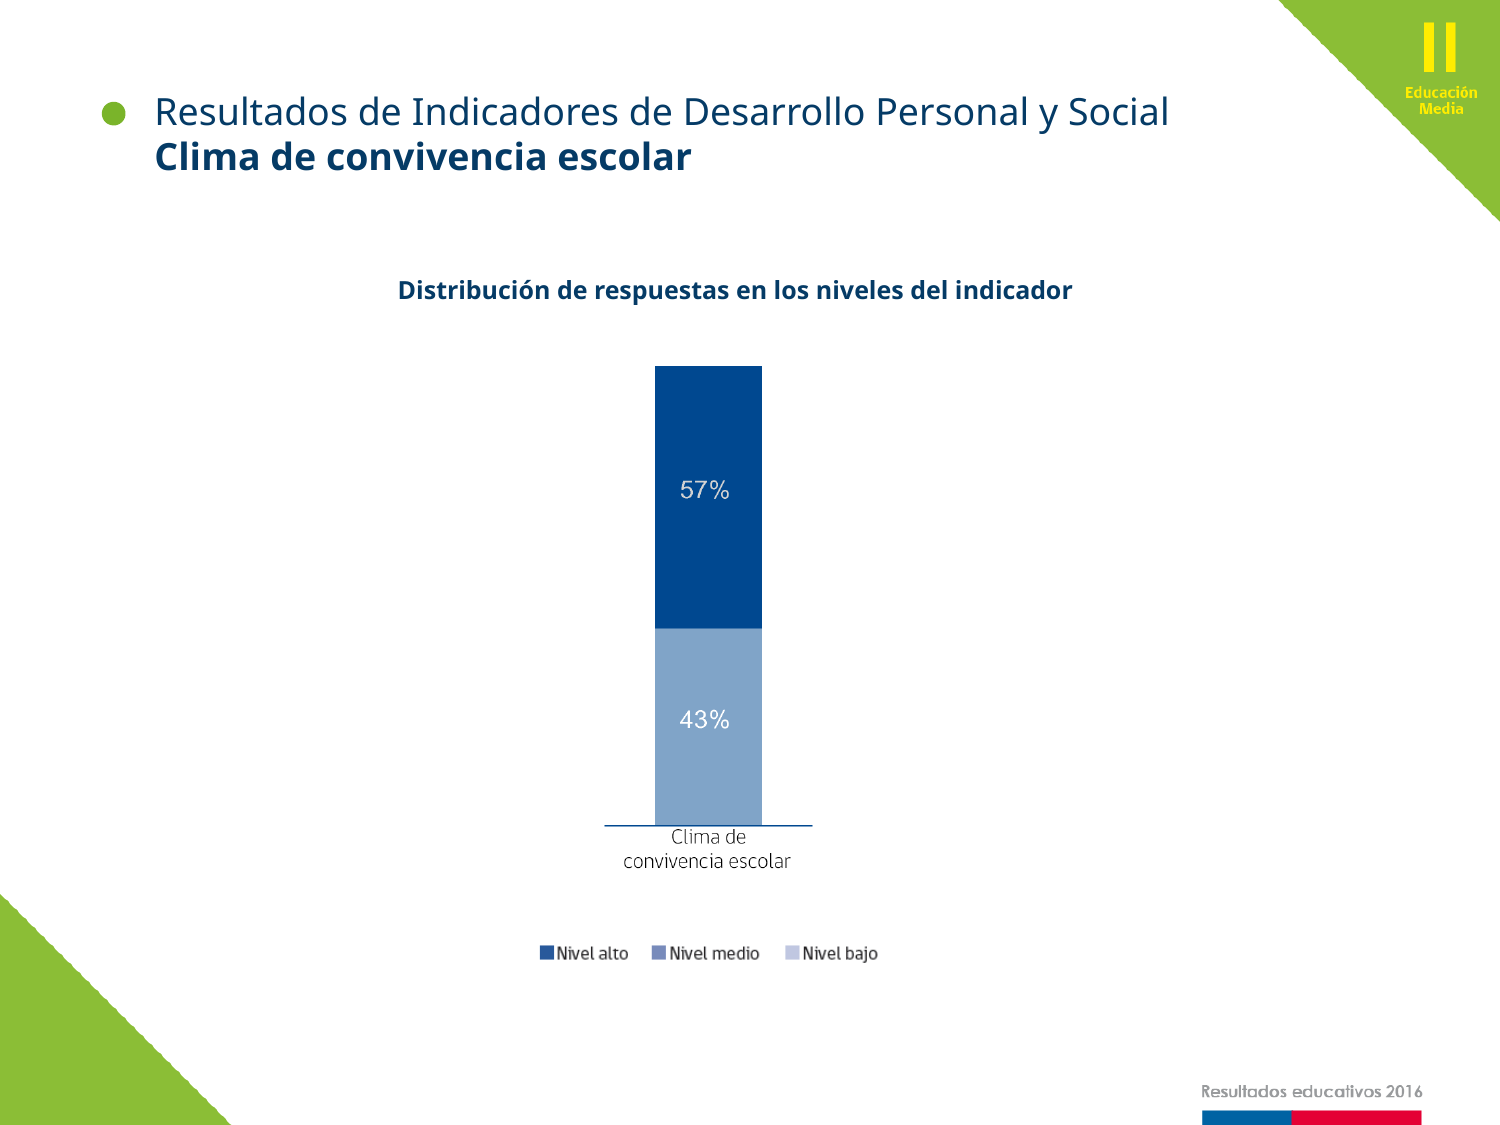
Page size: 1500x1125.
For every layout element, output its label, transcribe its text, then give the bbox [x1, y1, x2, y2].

text_box Resultados de Indicadores de Desarrollo Personal y Social Clima de convivencia escolar [139, 80, 1235, 187]
text_box [101, 101, 126, 126]
text_box Distribución de respuestas en los niveles del indicador [287, 268, 1185, 313]
picture [0, 0, 1500, 1125]
